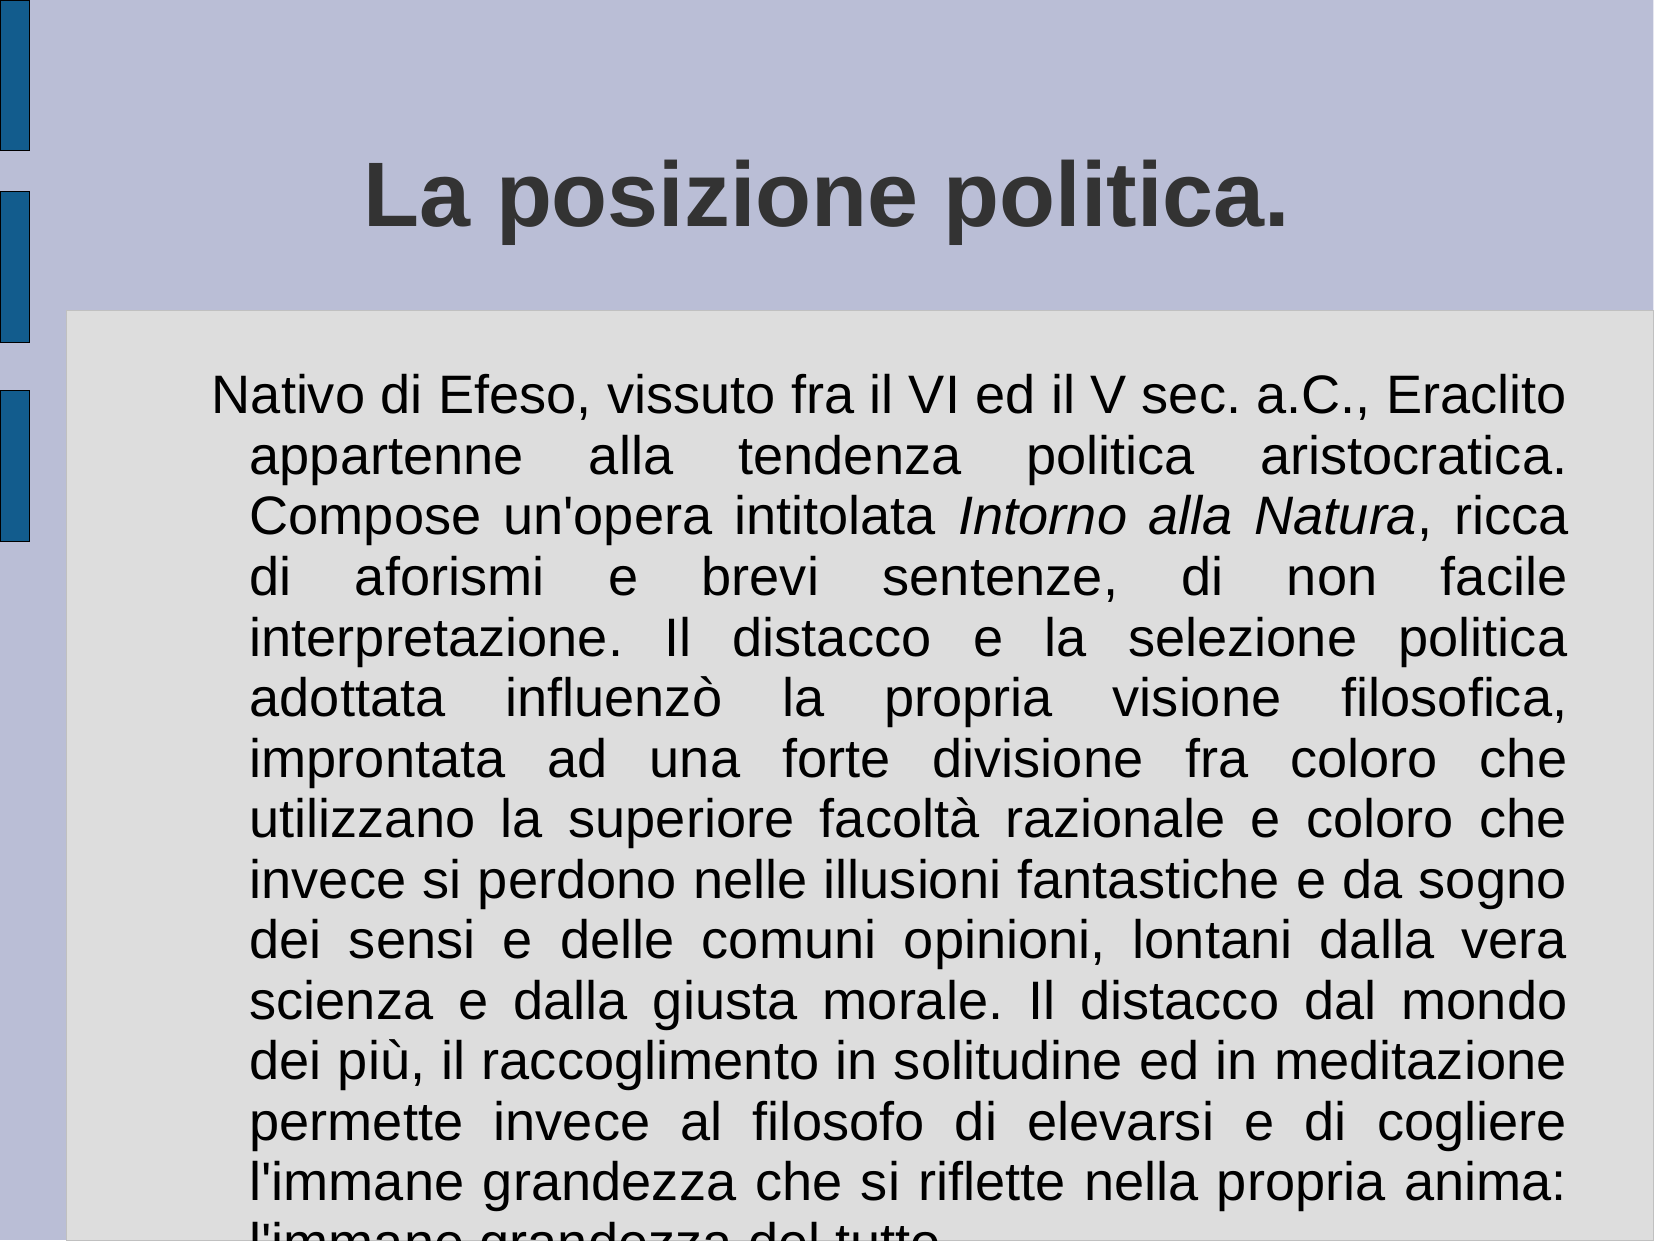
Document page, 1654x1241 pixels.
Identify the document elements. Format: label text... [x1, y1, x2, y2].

list Nativo di Efeso, vissuto fra il VI ed il V sec. a.C., Eraclito appartenne alla tendenza politica aristocratica. Compose un'opera intitolata Intorno alla Natura, ricca di aforismi e brevi sentenze, di non facile interpretazione. Il distacco e la selezione politica adottata influenzò la propria visione filosofica, improntata ad una forte divisione fra coloro che utilizzano la superiore facoltà razionale e coloro che invece si perdono nelle illusioni fantastiche e da sogno dei sensi e delle comuni opinioni, lontani dalla vera scienza e dalla giusta morale. Il distacco dal mondo dei più, il raccoglimento in solitudine ed in meditazione permette invece al filosofo di elevarsi e di cogliere l'immane grandezza che si riflette nella propria anima: l'immane grandezza del tutto. [178, 364, 1570, 1213]
title La posizione politica. [121, 91, 1534, 299]
